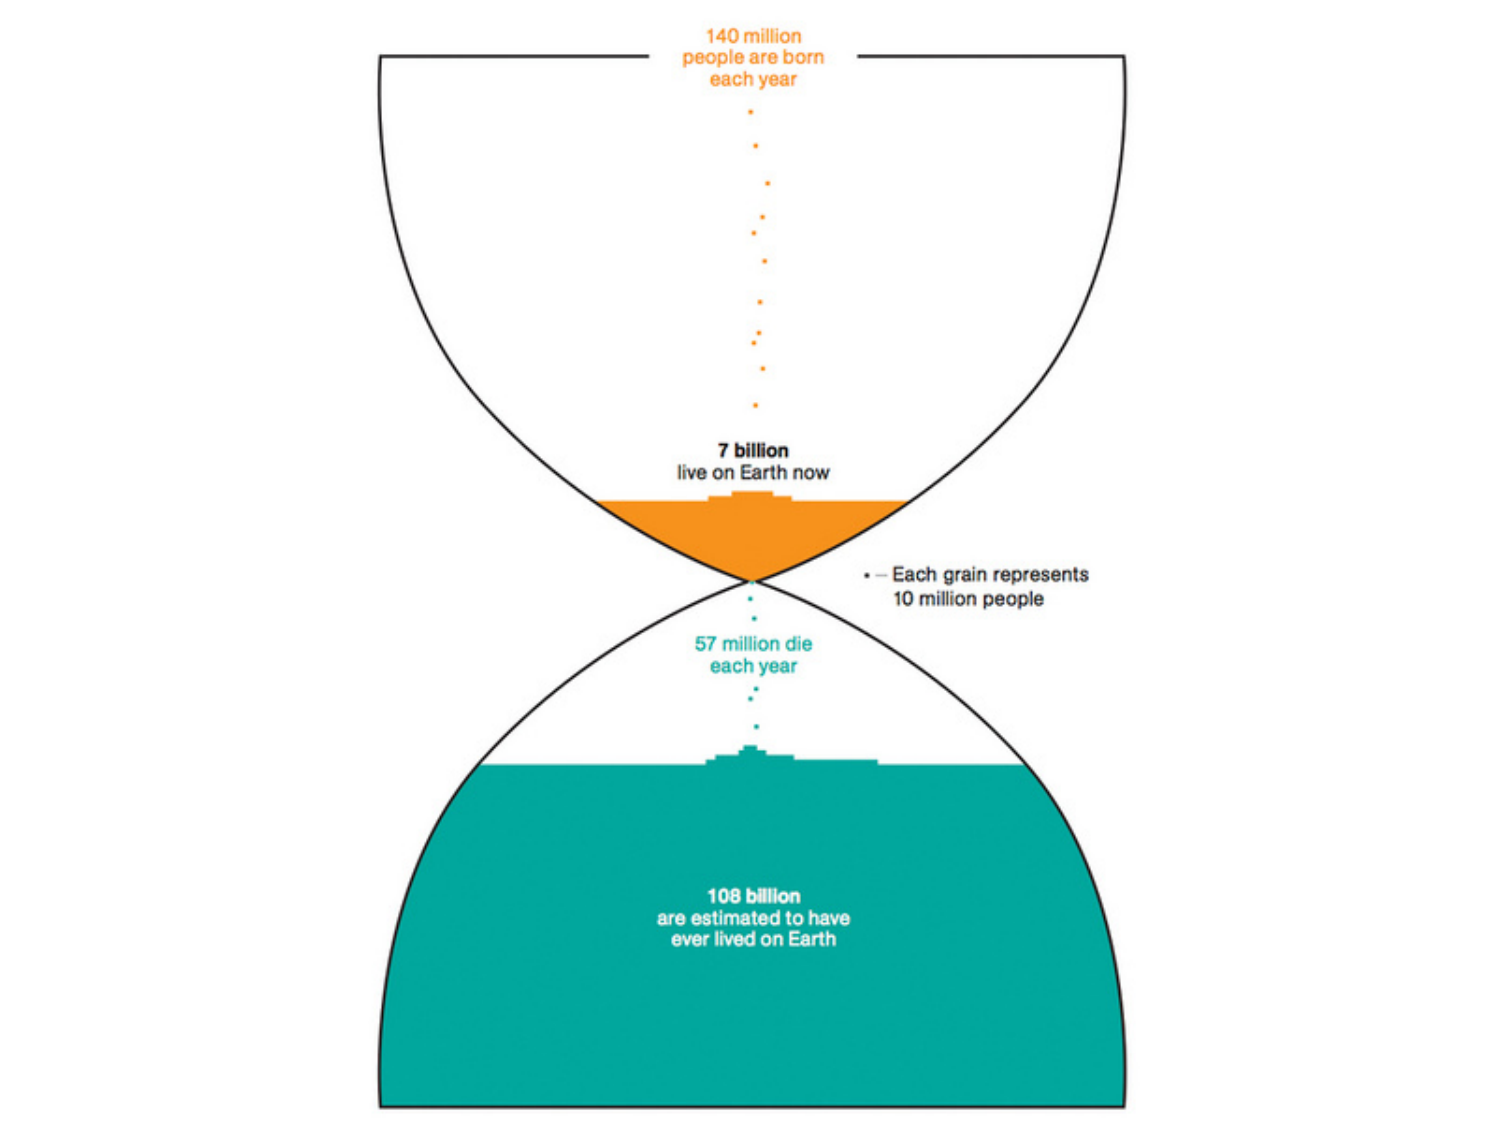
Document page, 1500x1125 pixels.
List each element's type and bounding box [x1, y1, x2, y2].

picture [324, 10, 1162, 1125]
